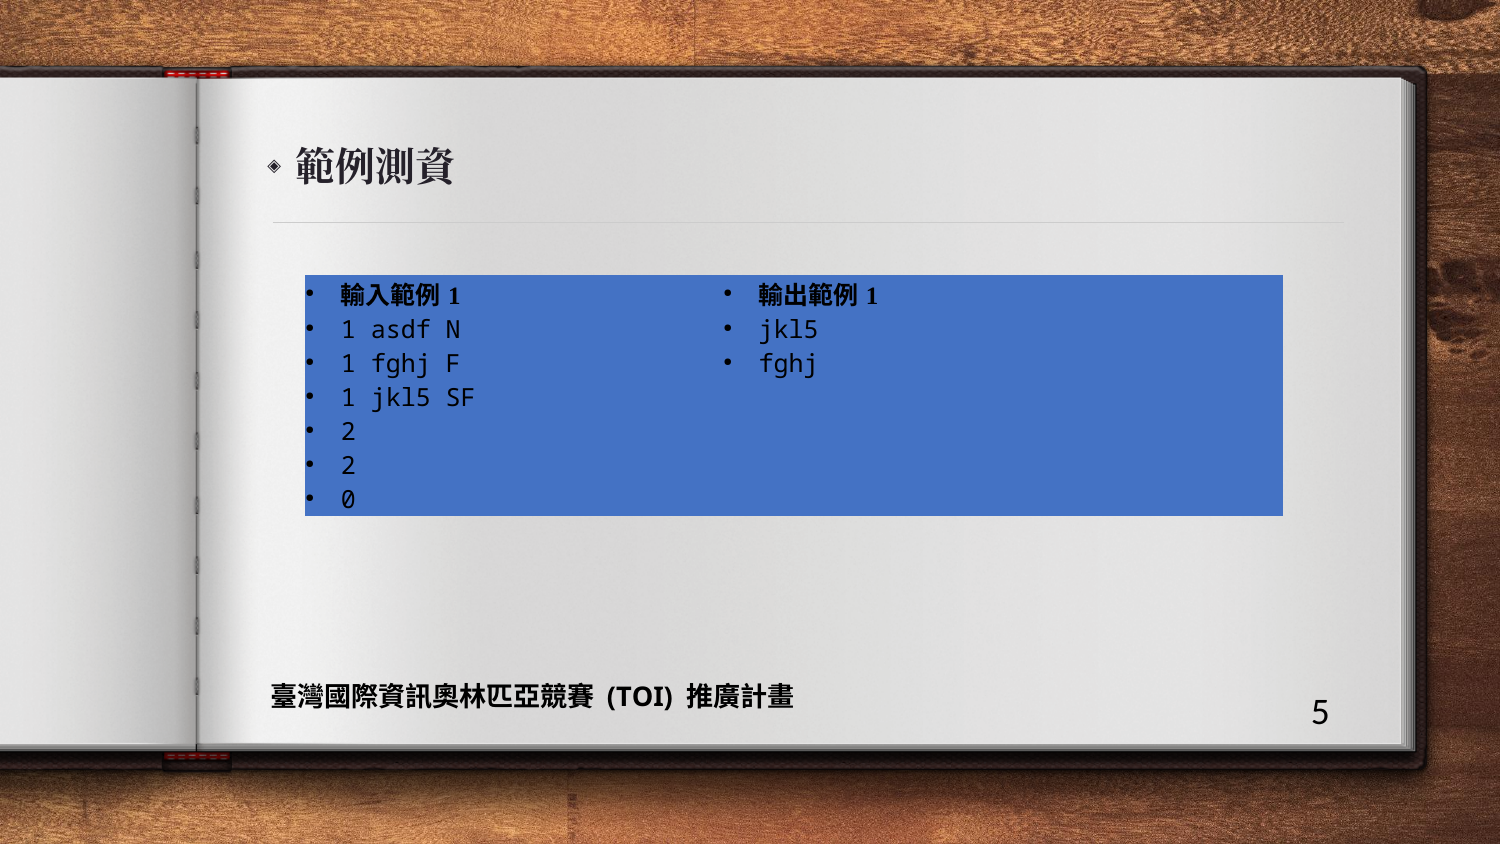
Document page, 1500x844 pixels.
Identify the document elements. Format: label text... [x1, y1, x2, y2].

table_header 輸入範例1 1 asdf N 1 fghj F 1 jkl5 SF 2 2 0 [305, 275, 723, 516]
text_box 5 [1295, 672, 1386, 737]
table_header 輸出範例1 jkl5 fghj [723, 275, 1283, 516]
list 範例測資 [252, 126, 1194, 205]
